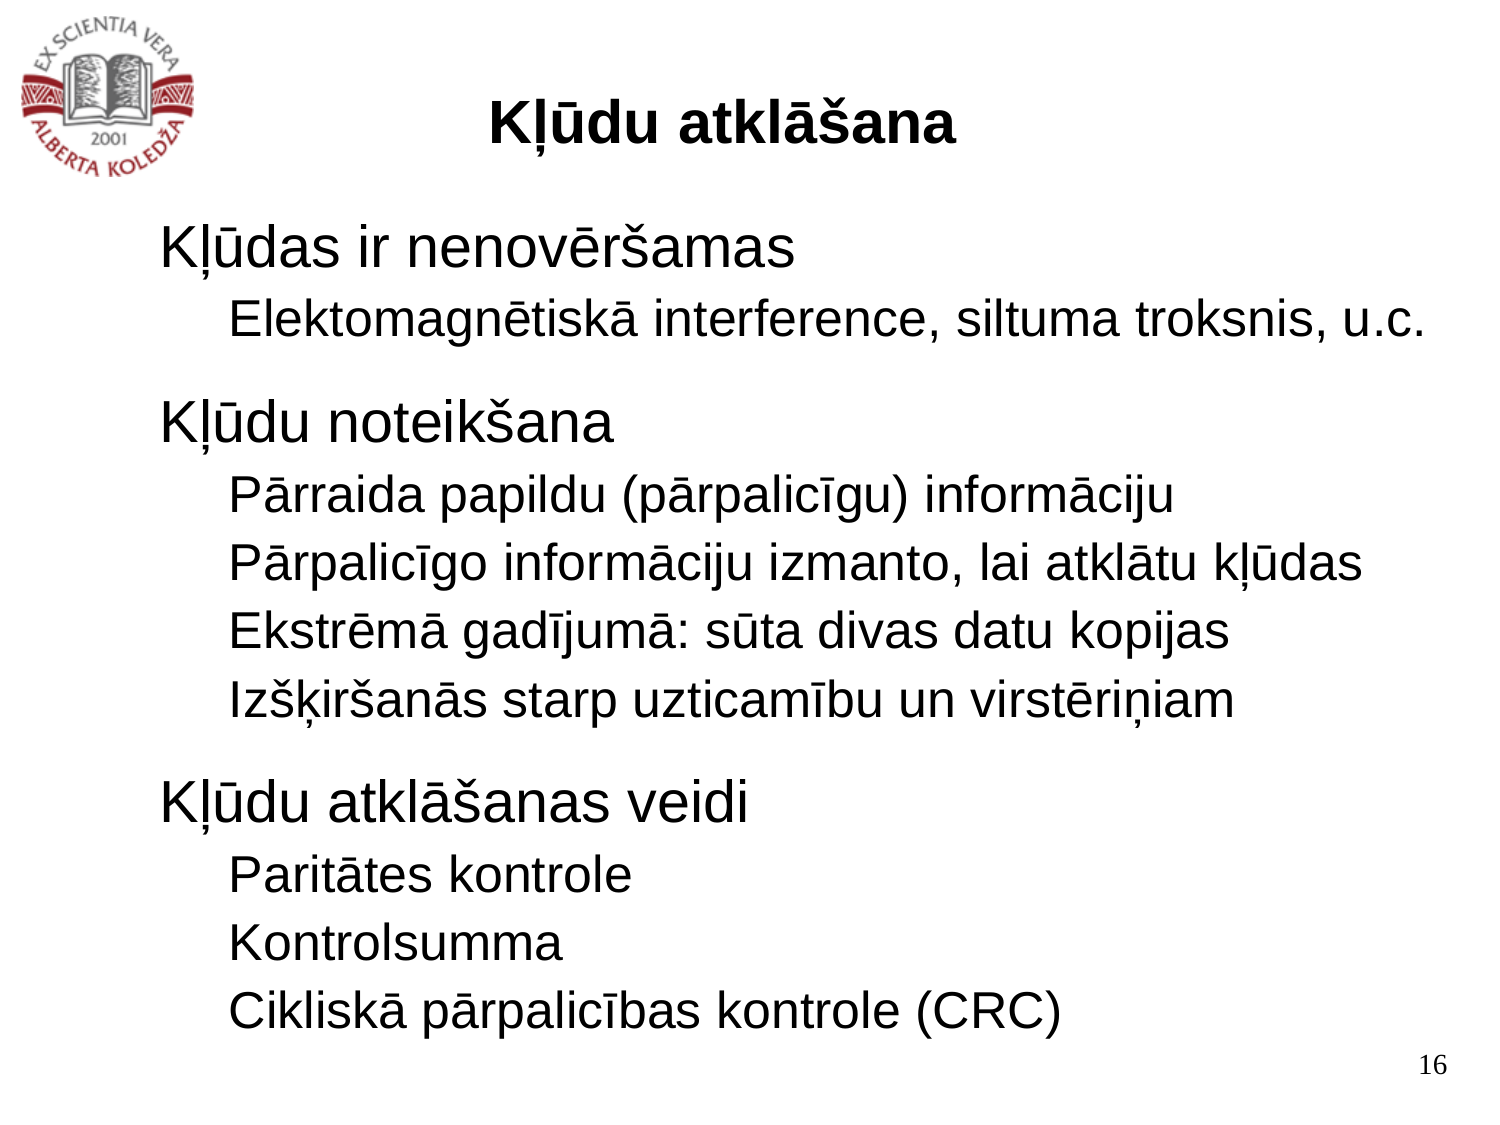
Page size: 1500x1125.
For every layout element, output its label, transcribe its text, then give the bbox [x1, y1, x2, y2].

picture [21, 16, 194, 177]
list Kļūdas ir nenovēršamas Elektomagnētiskā interference, siltuma troksnis, u.c. Kļūdu noteikšana Pārraida papildu (pārpalicīgu) informāciju Pārpalicīgo informāciju izmanto, lai atklātu kļūdas Ekstrēmā gadījumā: sūta divas datu kopijas Izšķiršanās starp uzticamību un virstēriņiam Kļūdu atklāšanas veidi Paritātes kontrole Kontrolsumma Cikliskā pārpalicības kontrole (CRC) [74, 200, 1463, 1101]
title Kļūdu atklāšana [50, 62, 1374, 175]
